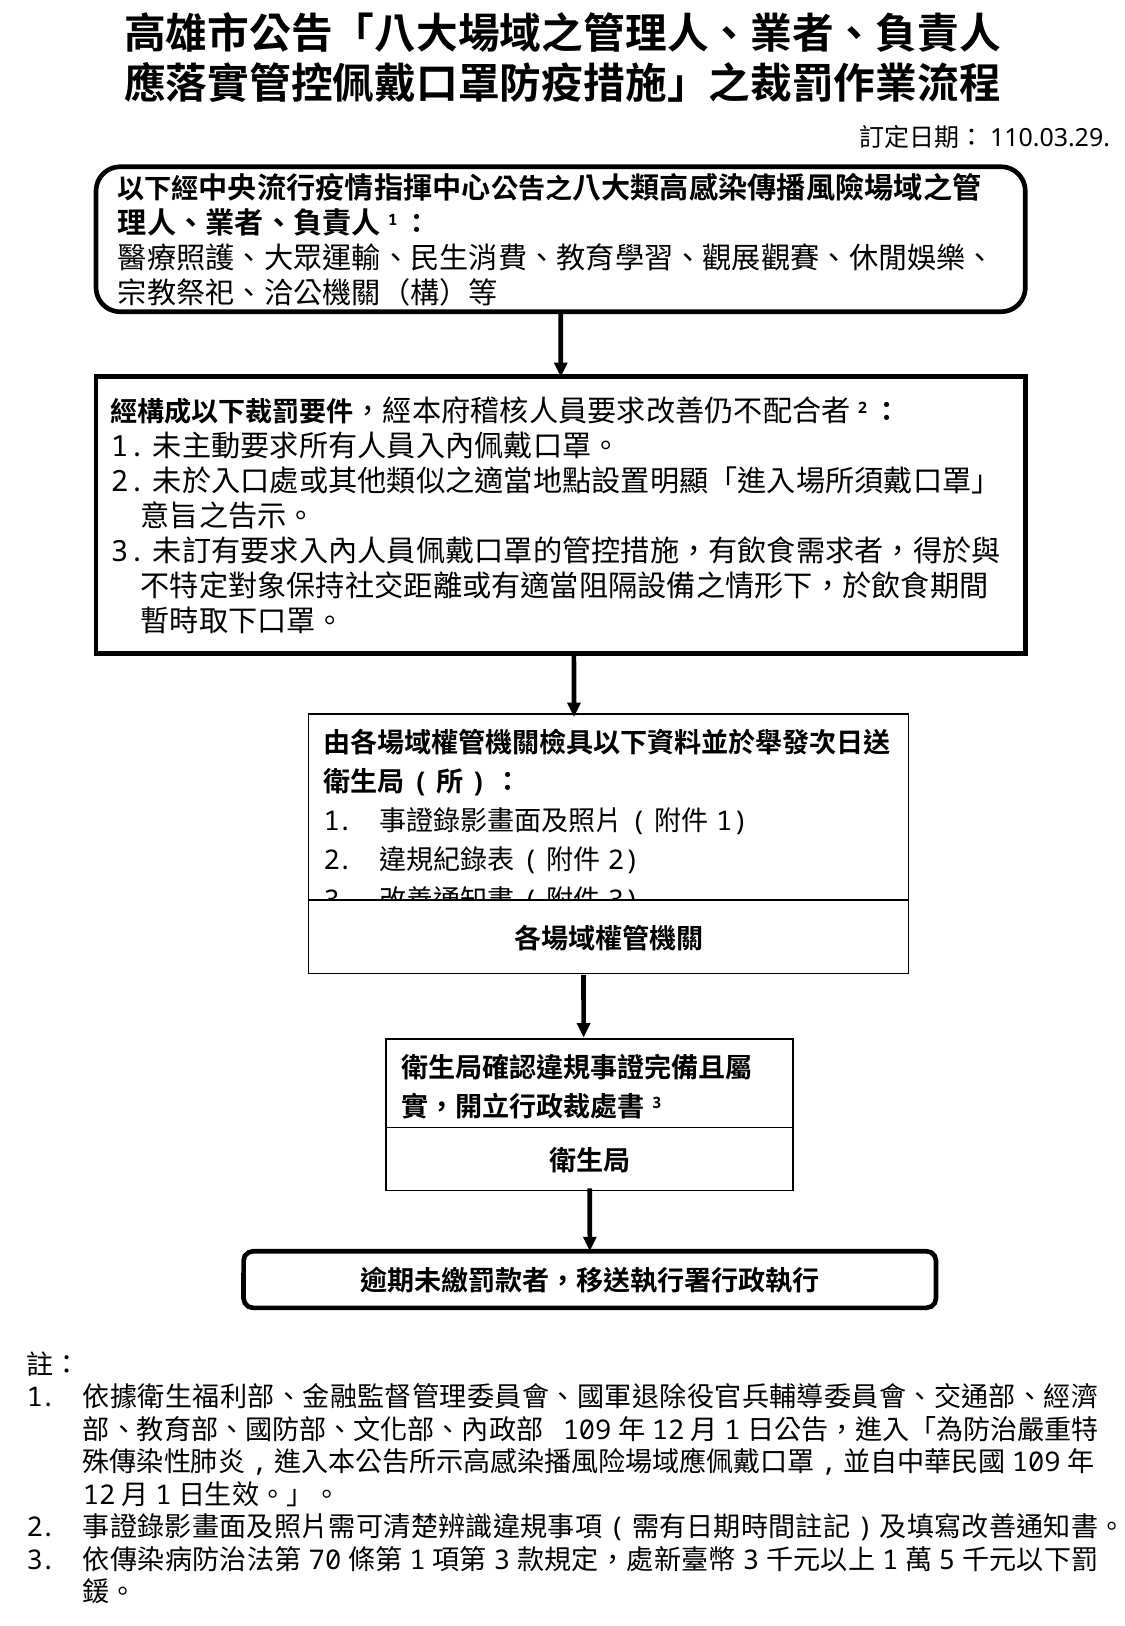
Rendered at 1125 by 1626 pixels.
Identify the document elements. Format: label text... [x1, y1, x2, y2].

text_box 註： 依據衛生福利部、金融監督管理委員會、國軍退除役官兵輔導委員會、交通部、經濟部、教育部、國防部、文化部、內政部 109年12月1日公告，進入「為防治嚴重特殊傳染性肺炎,進入本公告所示高感染播風险場域應佩戴口罩,並自中華民國109年12月1日生效。」。 事證錄影畫面及照片需可清楚辨識違規事項(需有日期時間註記)及填寫改善通知書。 依傳染病防治法第70條第1項第3款規定，處新臺幣3千元以上1萬5千元以下罰鍰。 [11, 1339, 1114, 1615]
table_header 由各場域權管機關檢具以下資料並於舉發次日送衛生局(所)： 事證錄影畫面及照片(附件1) 違規紀錄表(附件2) 改善通知書(附件3) [309, 715, 908, 899]
text_box 經構成以下裁罰要件，經本府稽核人員要求改善仍不配合者2： 1.未主動要求所有人員入內佩戴口罩。 2.未於入口處或其他類似之適當地點設置明顯「進入場所須戴口罩」意旨之告示。 3.未訂有要求入內人員佩戴口罩的管控措施，有飲食需求者，得於與不特定對象保持社交距離或有適當阻隔設備之情形下，於飲食期間暫時取下口罩。 [96, 376, 1026, 654]
text_box 以下經中央流行疫情指揮中心公告之八大類高感染傳播風險場域之管理人、業者、負責人1： 醫療照護、大眾運輸、民生消費、教育學習、觀展觀賽、休閒娛樂、宗教祭祀、洽公機關（構）等 [96, 166, 1026, 312]
table_cell 衛生局 [387, 1128, 792, 1190]
table_header 衛生局確認違規事證完備且屬實，開立行政裁處書3 [387, 1040, 792, 1127]
text_box 逾期未繳罰款者，移送執行署行政執行 [243, 1251, 937, 1308]
text_box 高雄市公告「八大場域之管理人、業者、負責人 應落實管控佩戴口罩防疫措施」之裁罰作業流程 [61, 0, 1064, 115]
table_cell 各場域權管機關 [309, 901, 908, 973]
text_box 訂定日期：110.03.29. [826, 113, 1125, 159]
